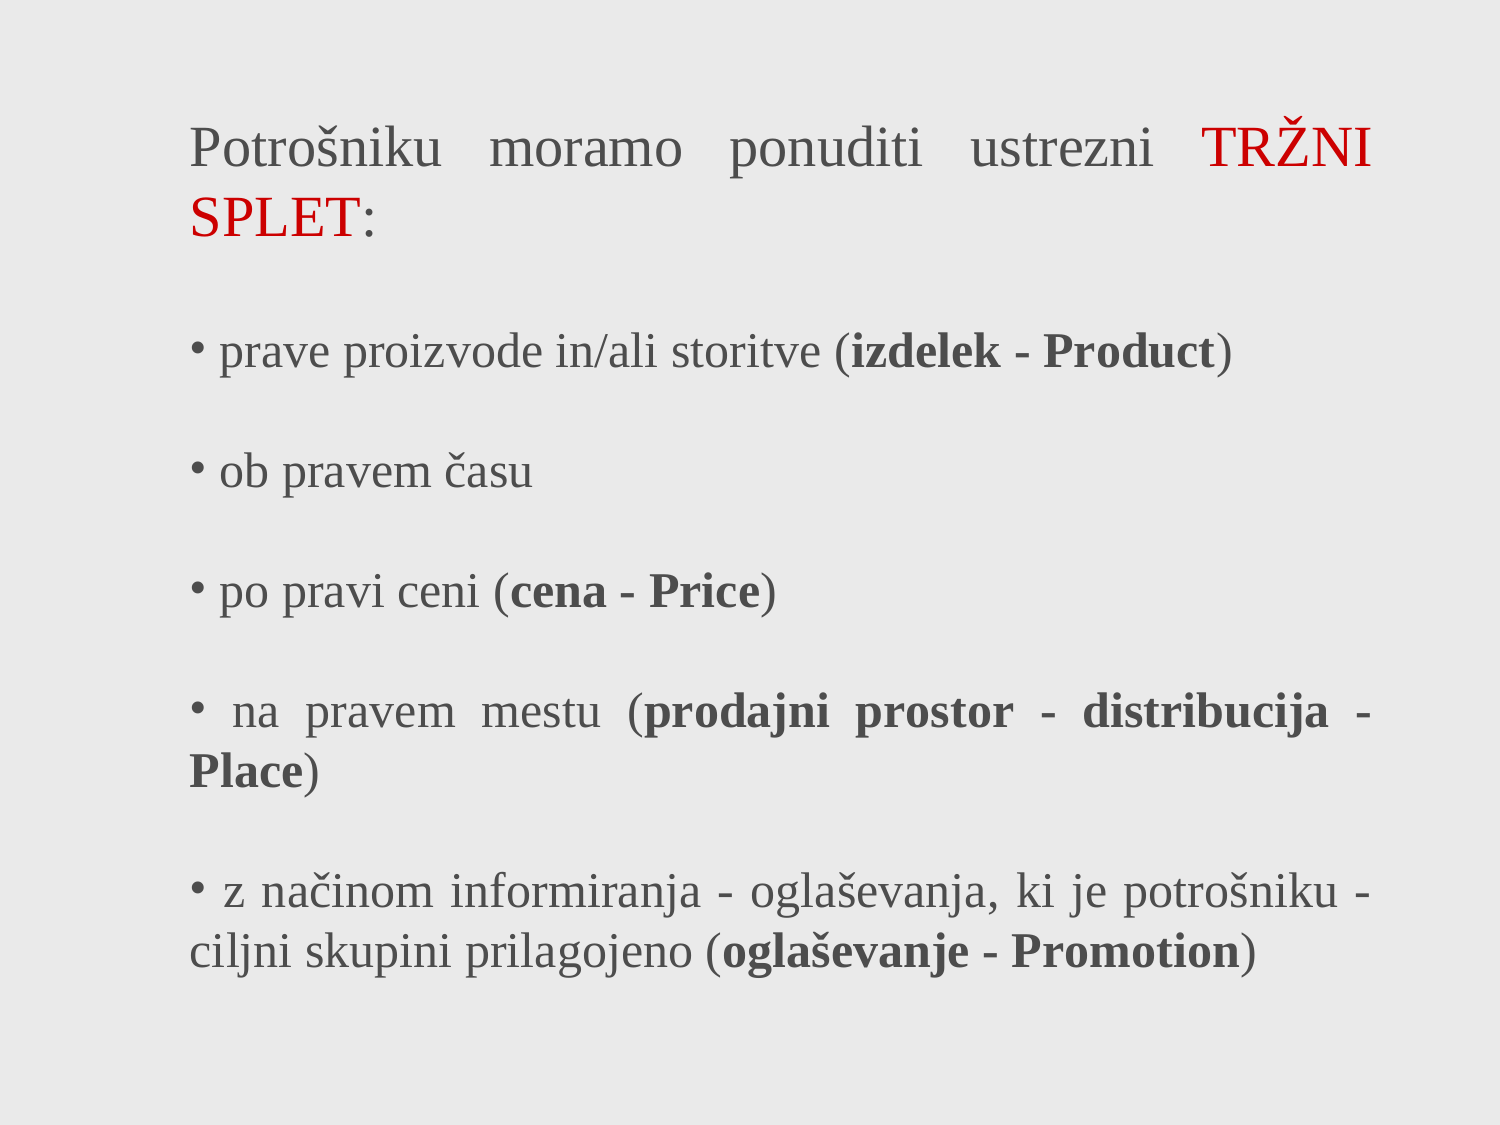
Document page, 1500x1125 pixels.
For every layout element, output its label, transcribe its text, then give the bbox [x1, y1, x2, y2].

text_box Potrošniku moramo ponuditi ustrezni TRŽNI SPLET: prave proizvode in/ali storitve (izdelek - Product) ob pravem času po pravi ceni (cena - Price) na pravem mestu (prodajni prostor - distribucija - Place) z načinom informiranja - oglaševanja, ki je potrošniku - ciljni skupini prilagojeno (oglaševanje - Promotion) [174, 99, 1388, 1046]
